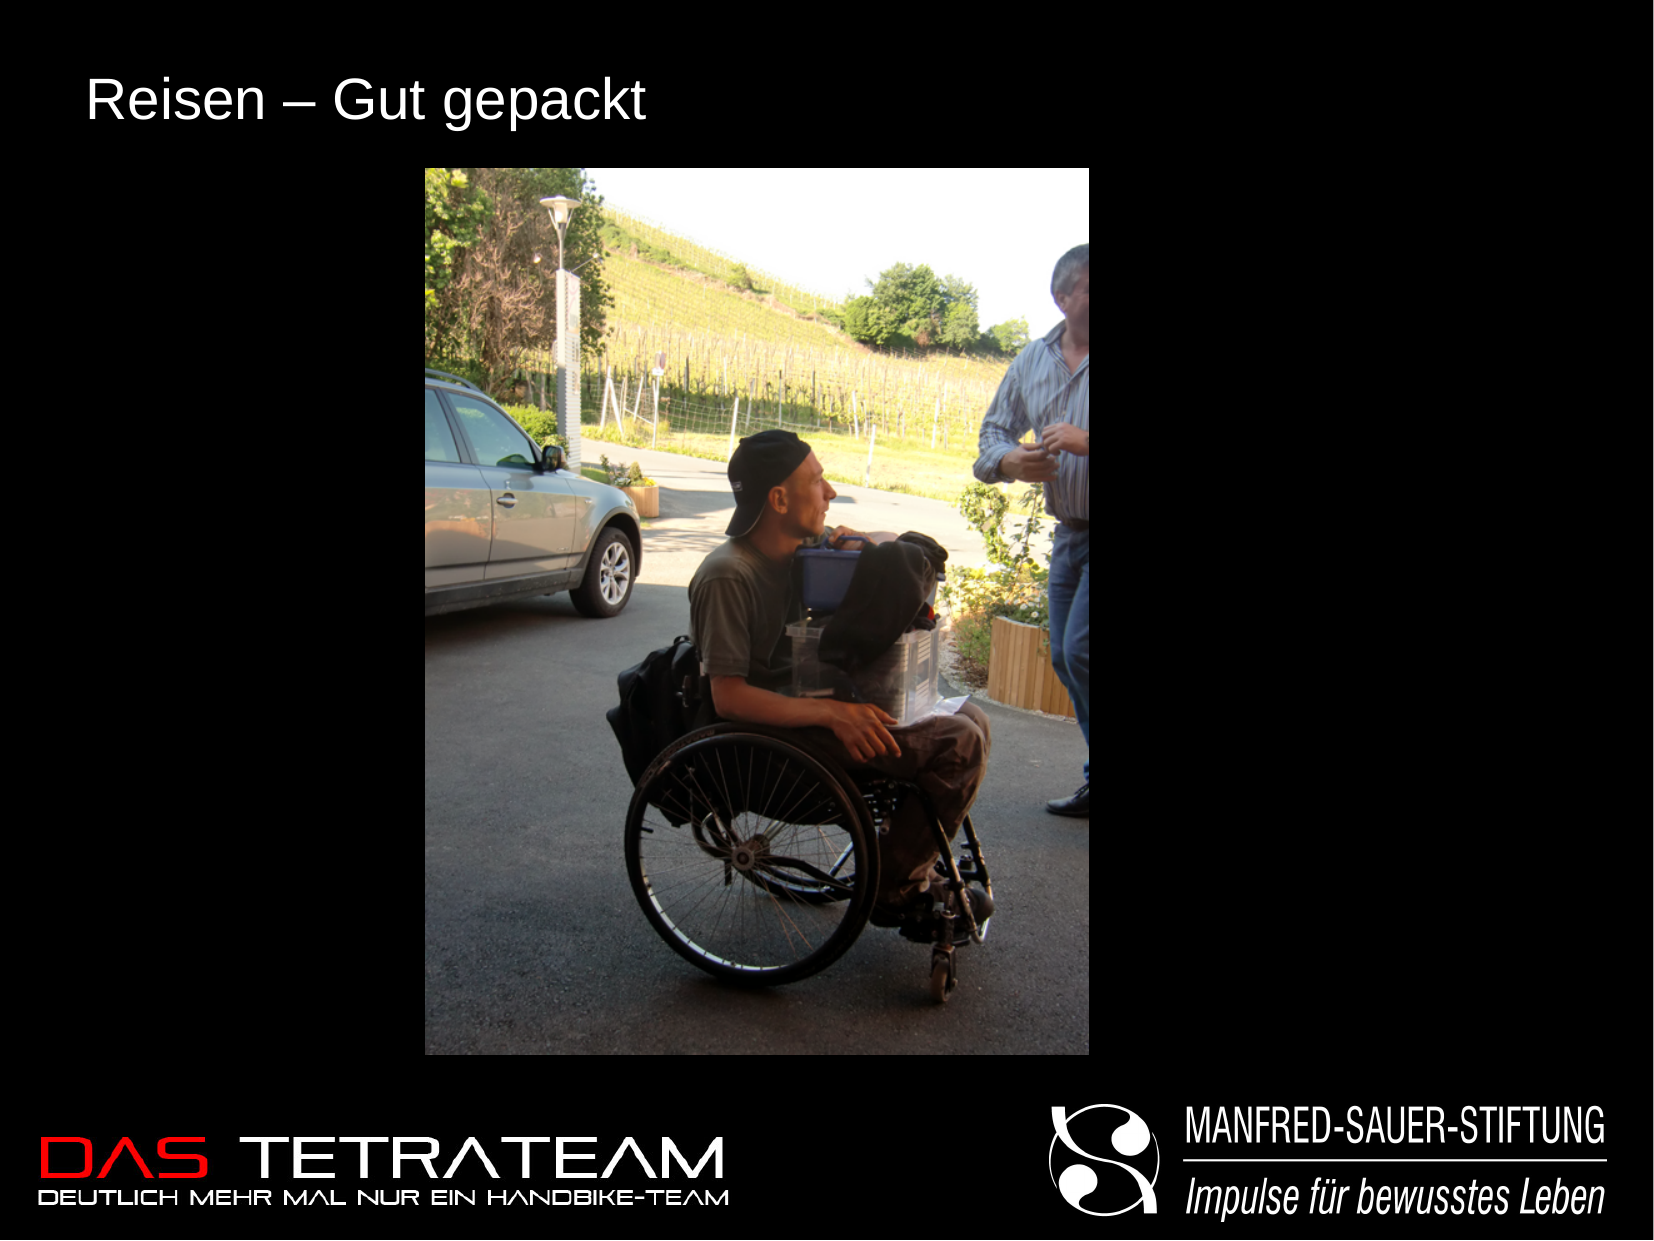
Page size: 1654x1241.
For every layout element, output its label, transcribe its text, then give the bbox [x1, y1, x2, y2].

picture [16, 1121, 762, 1216]
picture [1049, 1104, 1607, 1222]
picture [425, 168, 1089, 1055]
text_box Reisen – Gut gepackt [70, 59, 981, 139]
